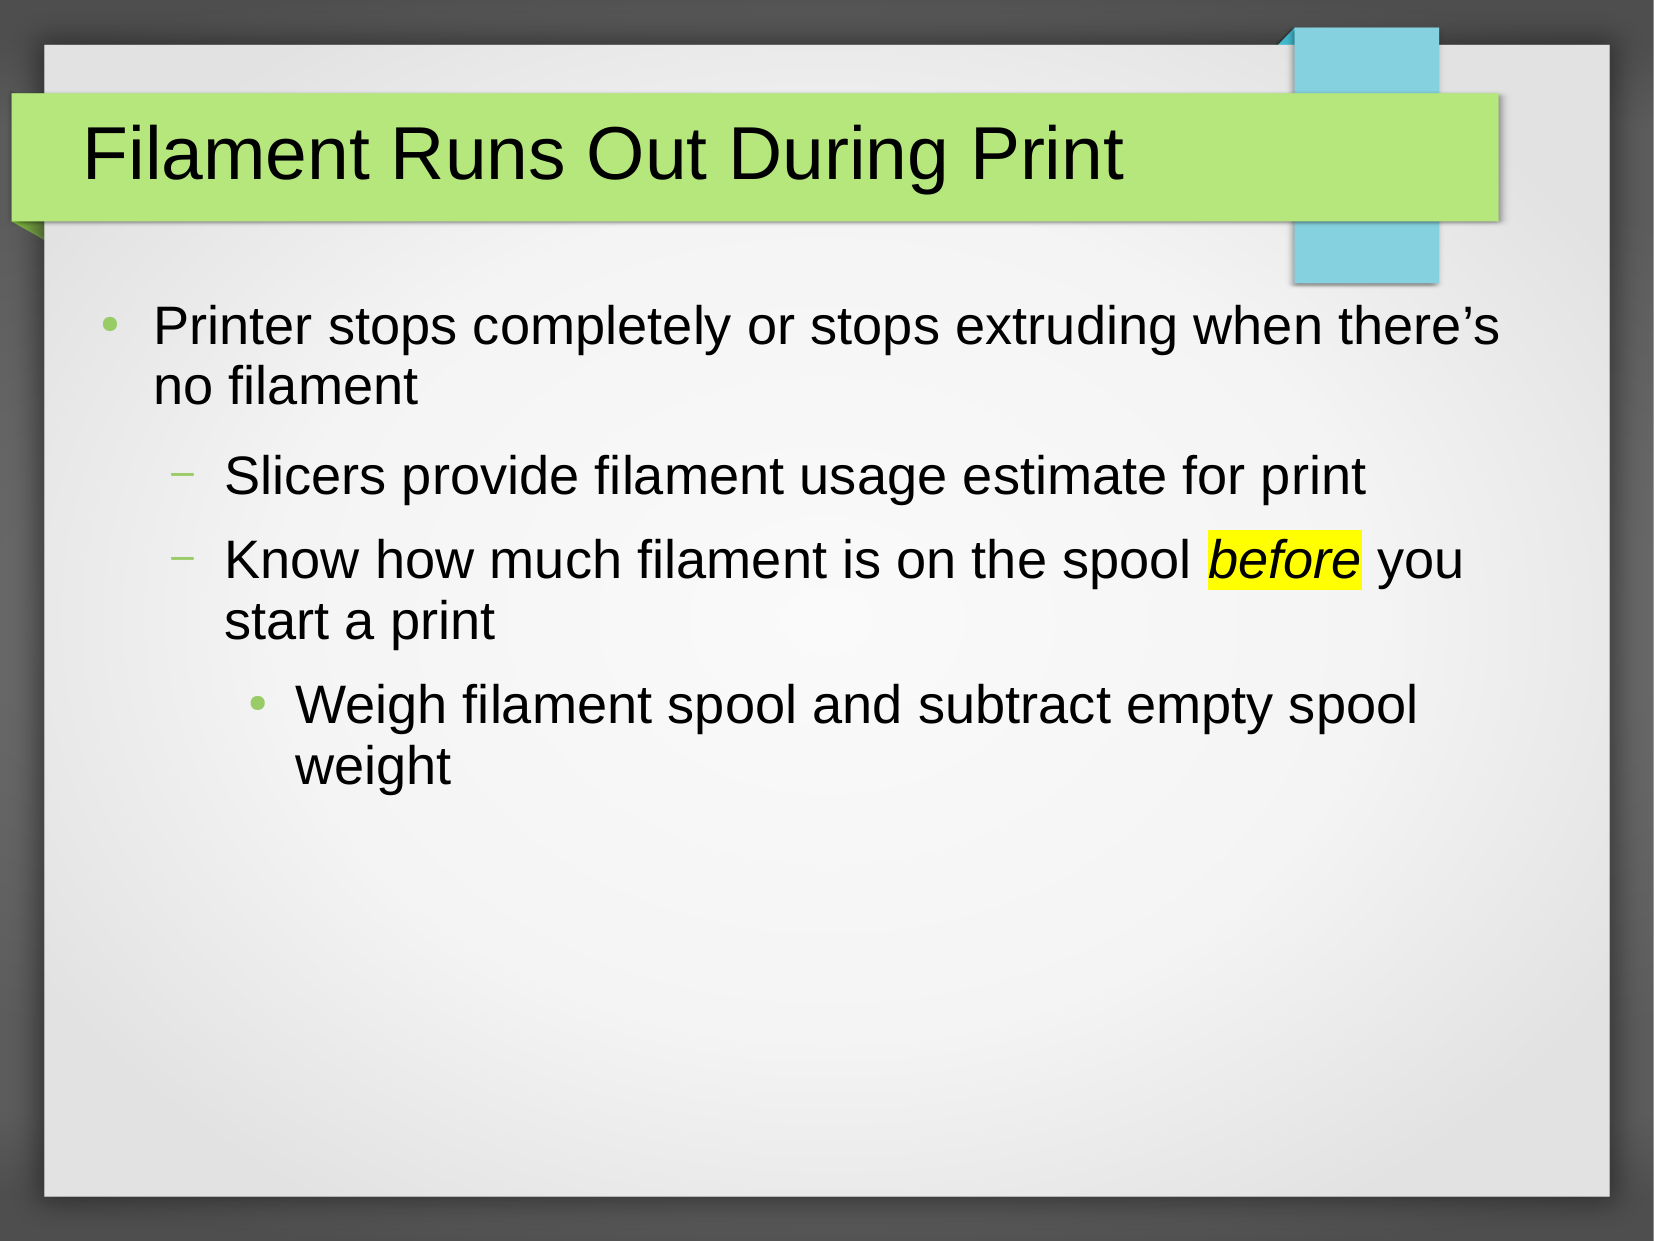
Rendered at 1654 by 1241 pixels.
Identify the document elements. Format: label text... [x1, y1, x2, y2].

list Printer stops completely or stops extruding when there’s no filament Slicers provide filament usage estimate for print Know how much filament is on the spool before you start a print Weigh filament spool and subtract empty spool weight [82, 295, 1571, 1015]
picture [0, 0, 1654, 1241]
title Filament Runs Out During Print [82, 94, 1264, 213]
